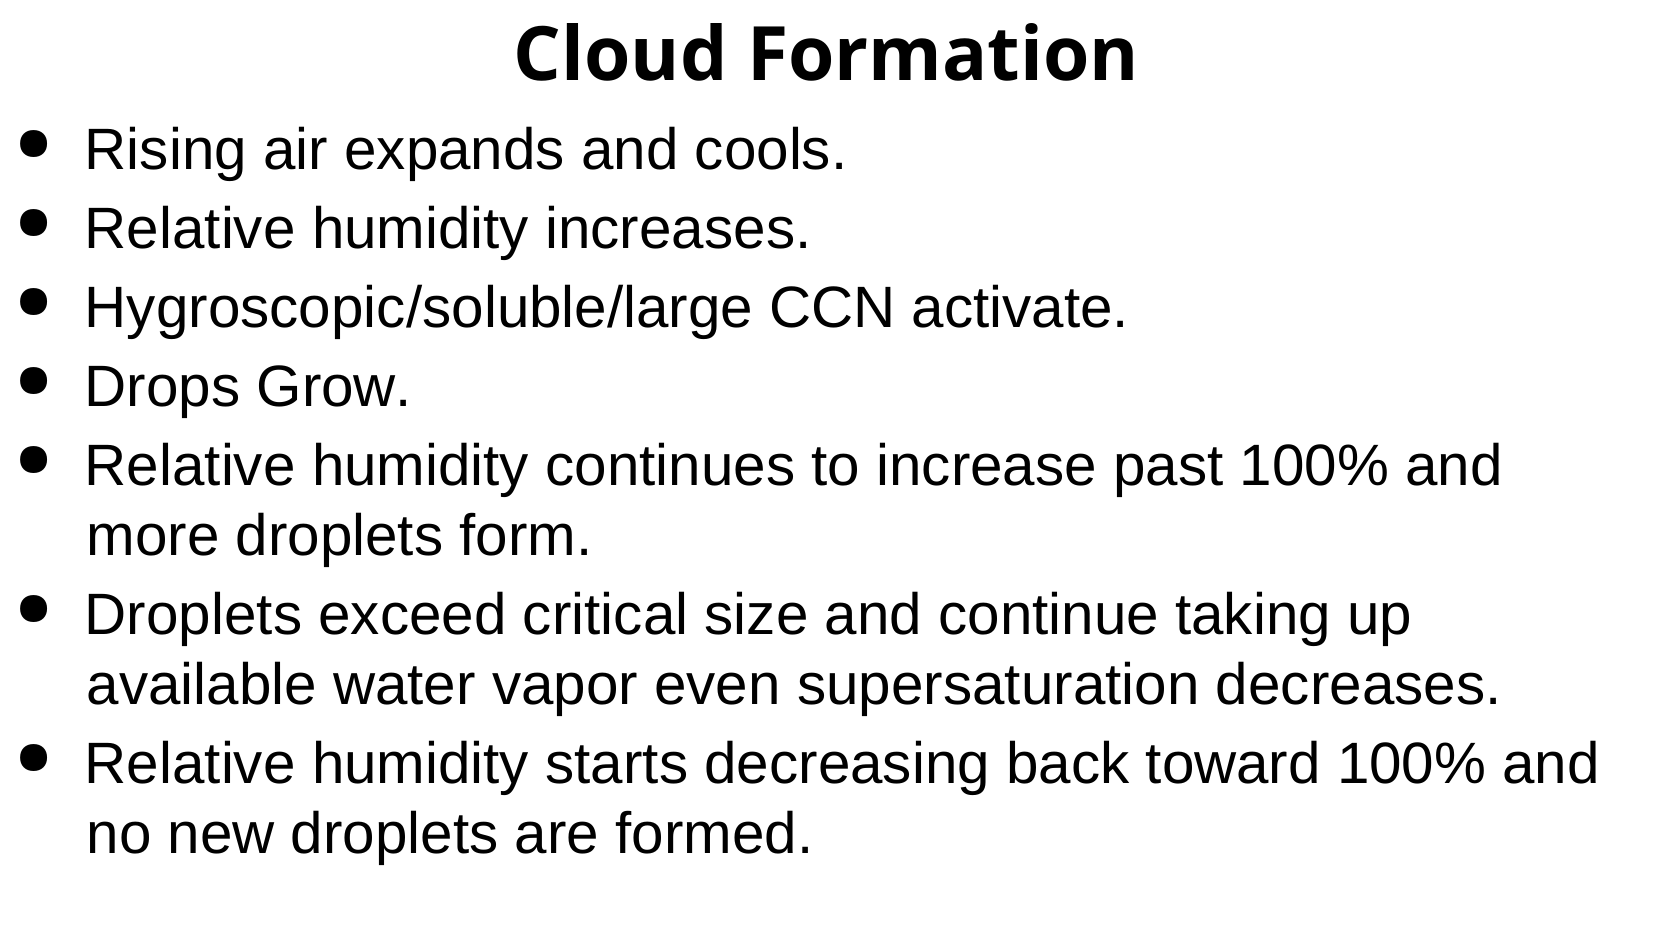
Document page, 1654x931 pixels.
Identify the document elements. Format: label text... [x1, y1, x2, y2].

title Cloud Formation [0, 0, 1654, 101]
text_box Rising air expands and cools. Relative humidity increases. Hygroscopic/soluble/large CCN activate. Drops Grow. Relative humidity continues to increase past 100% and more droplets form. Droplets exceed critical size and continue taking up available water vapor even supersaturation decreases. Relative humidity starts decreasing back toward 100% and no new droplets are formed. [0, 103, 1650, 873]
